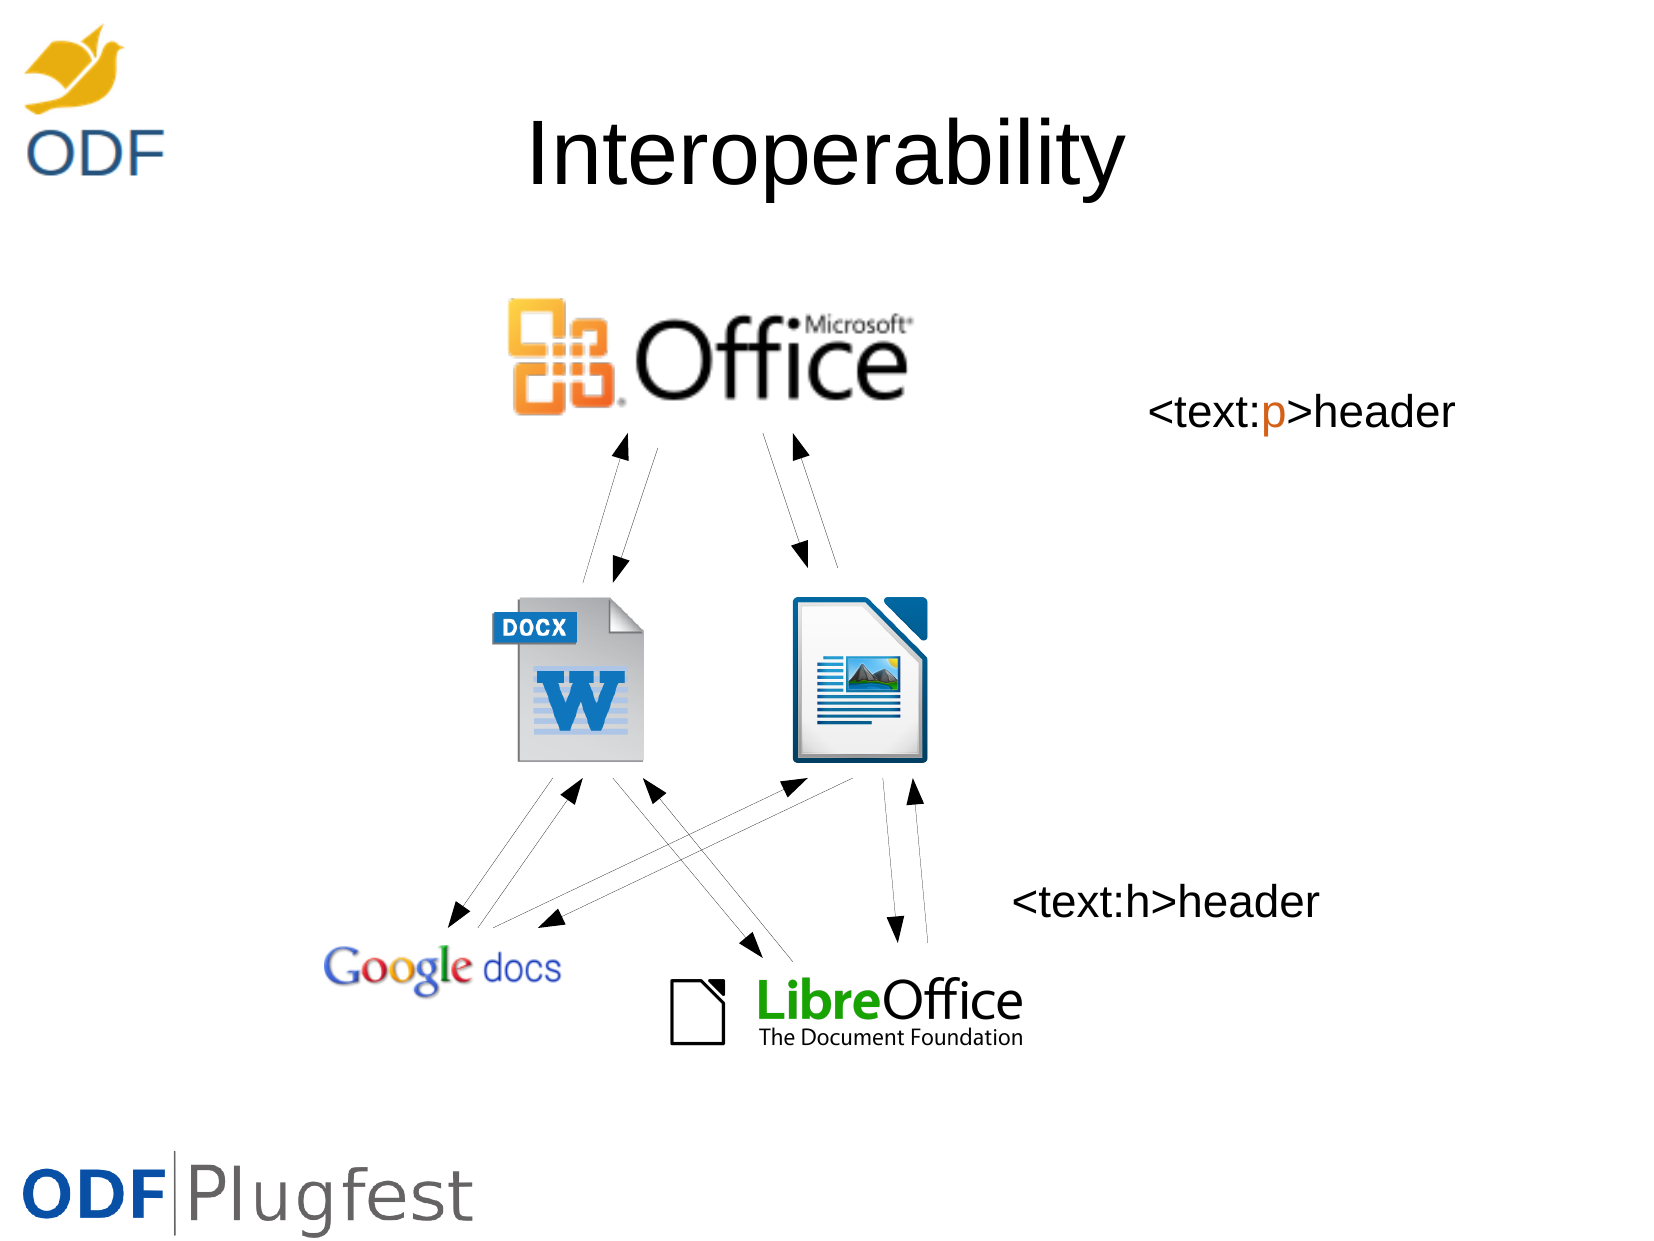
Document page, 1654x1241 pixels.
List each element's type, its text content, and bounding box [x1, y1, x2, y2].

picture [0, 0, 216, 218]
picture [649, 961, 1048, 1063]
picture [507, 297, 922, 418]
picture [23, 1150, 473, 1241]
text_box <text:p>header [1132, 378, 1488, 445]
picture [777, 597, 943, 763]
picture [324, 945, 562, 1003]
picture [492, 597, 644, 762]
title Interoperability [82, 49, 1571, 257]
text_box <text:h>header [996, 868, 1352, 935]
